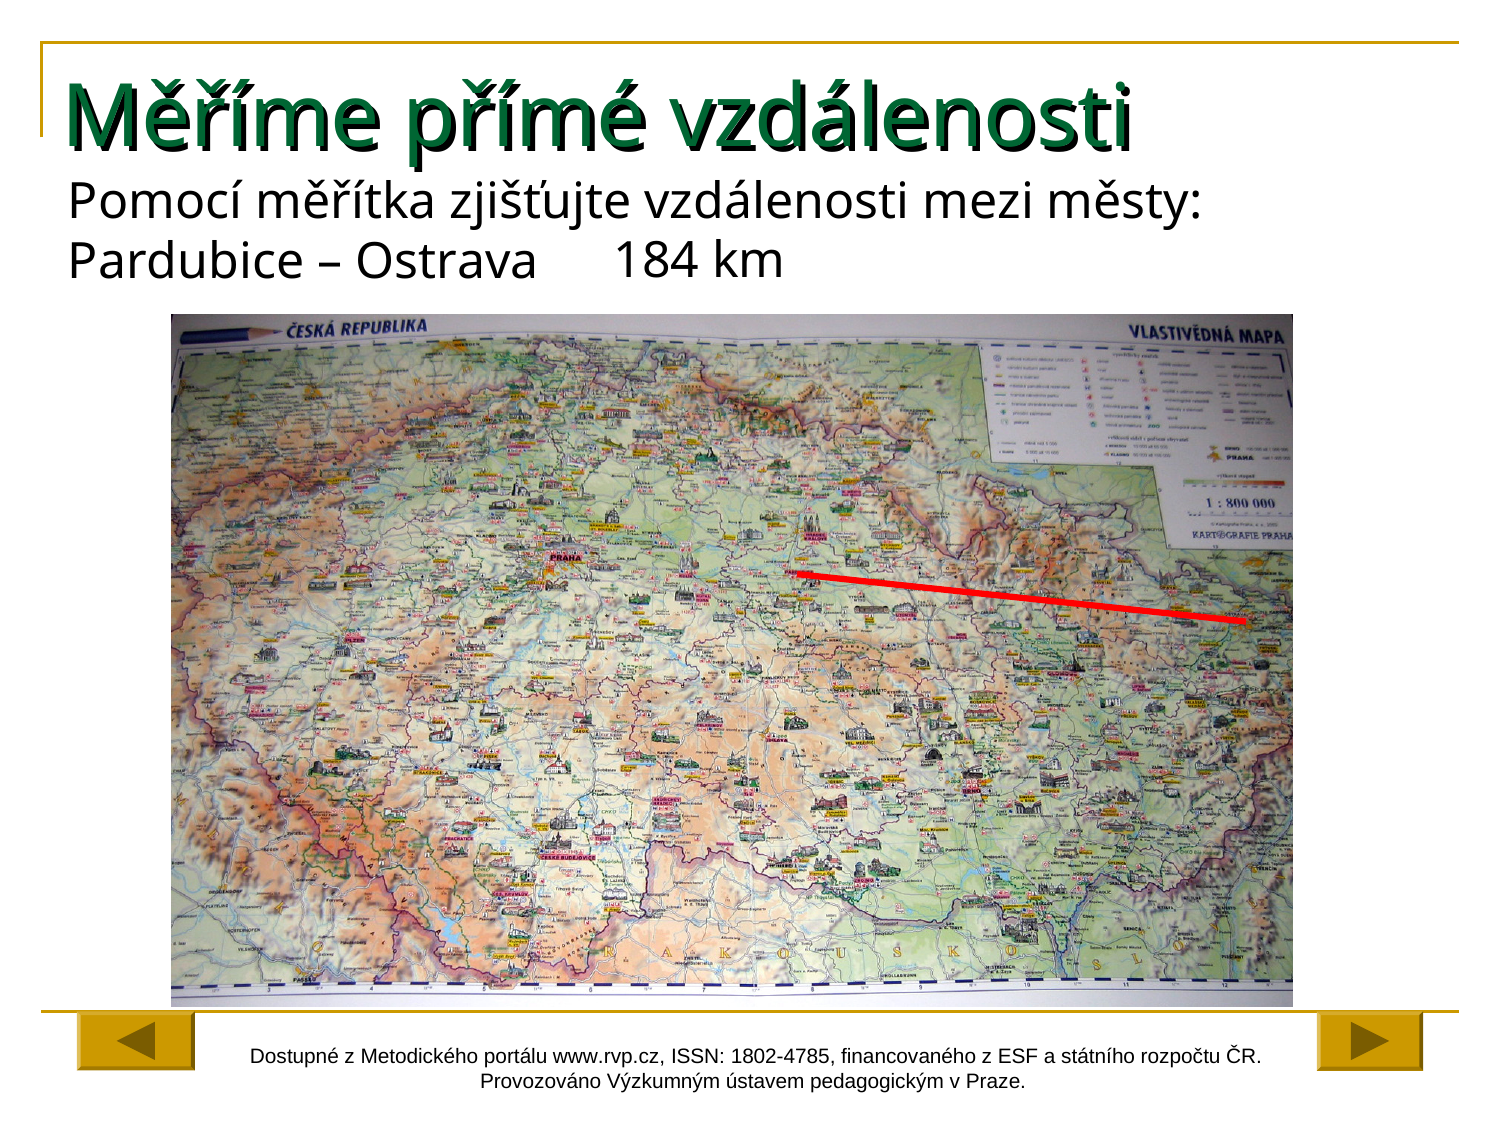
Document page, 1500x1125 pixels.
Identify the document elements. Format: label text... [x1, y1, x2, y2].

text_box Pomocí měřítka zjišťujte vzdálenosti mezi městy: Pardubice – Ostrava [53, 160, 1471, 297]
text_box [78, 1011, 195, 1071]
text_box 184 km [598, 219, 801, 296]
title Měříme přímé vzdálenosti [46, 45, 1242, 197]
picture [171, 314, 1293, 1007]
text_box [1318, 1011, 1424, 1071]
